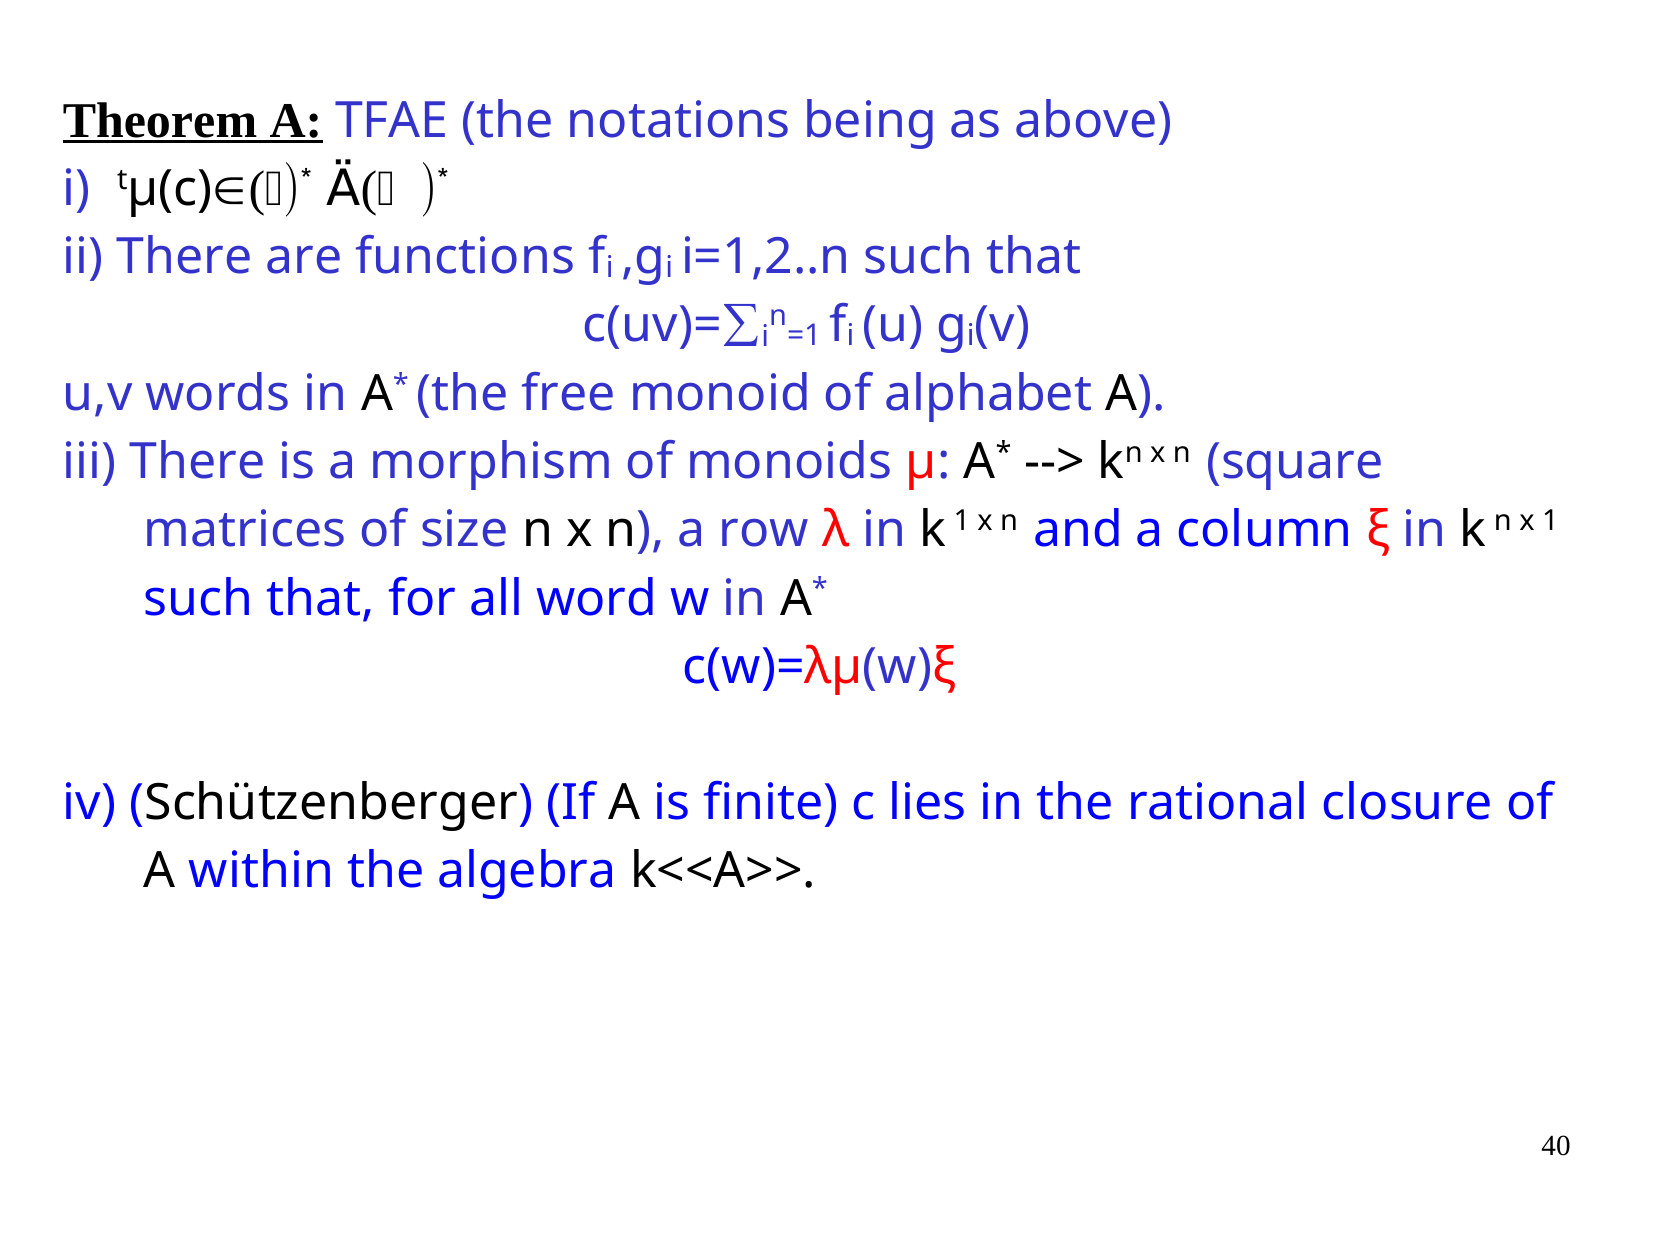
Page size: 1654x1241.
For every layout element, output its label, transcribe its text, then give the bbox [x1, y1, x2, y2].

text_box Theorem A: TFAE (the notations being as above) i) tµ(c)()* Ä( )* ii) There are functions fi ,gi i=1,2..n such that c(uv)=∑in=1 fi (u) gi(v) u,v words in A* (the free monoid of alphabet A). iii) There is a morphism of monoids μ: A* --> kn x n (square matrices of size n x n), a row λ in k 1 x n and a column ξ in k n x 1 such that, for all word w in A* c(w)=λμ(w)ξ iv) (Schützenberger) (If A is finite) c lies in the rational closure of A within the algebra k<<A>>. [48, 76, 1604, 1098]
